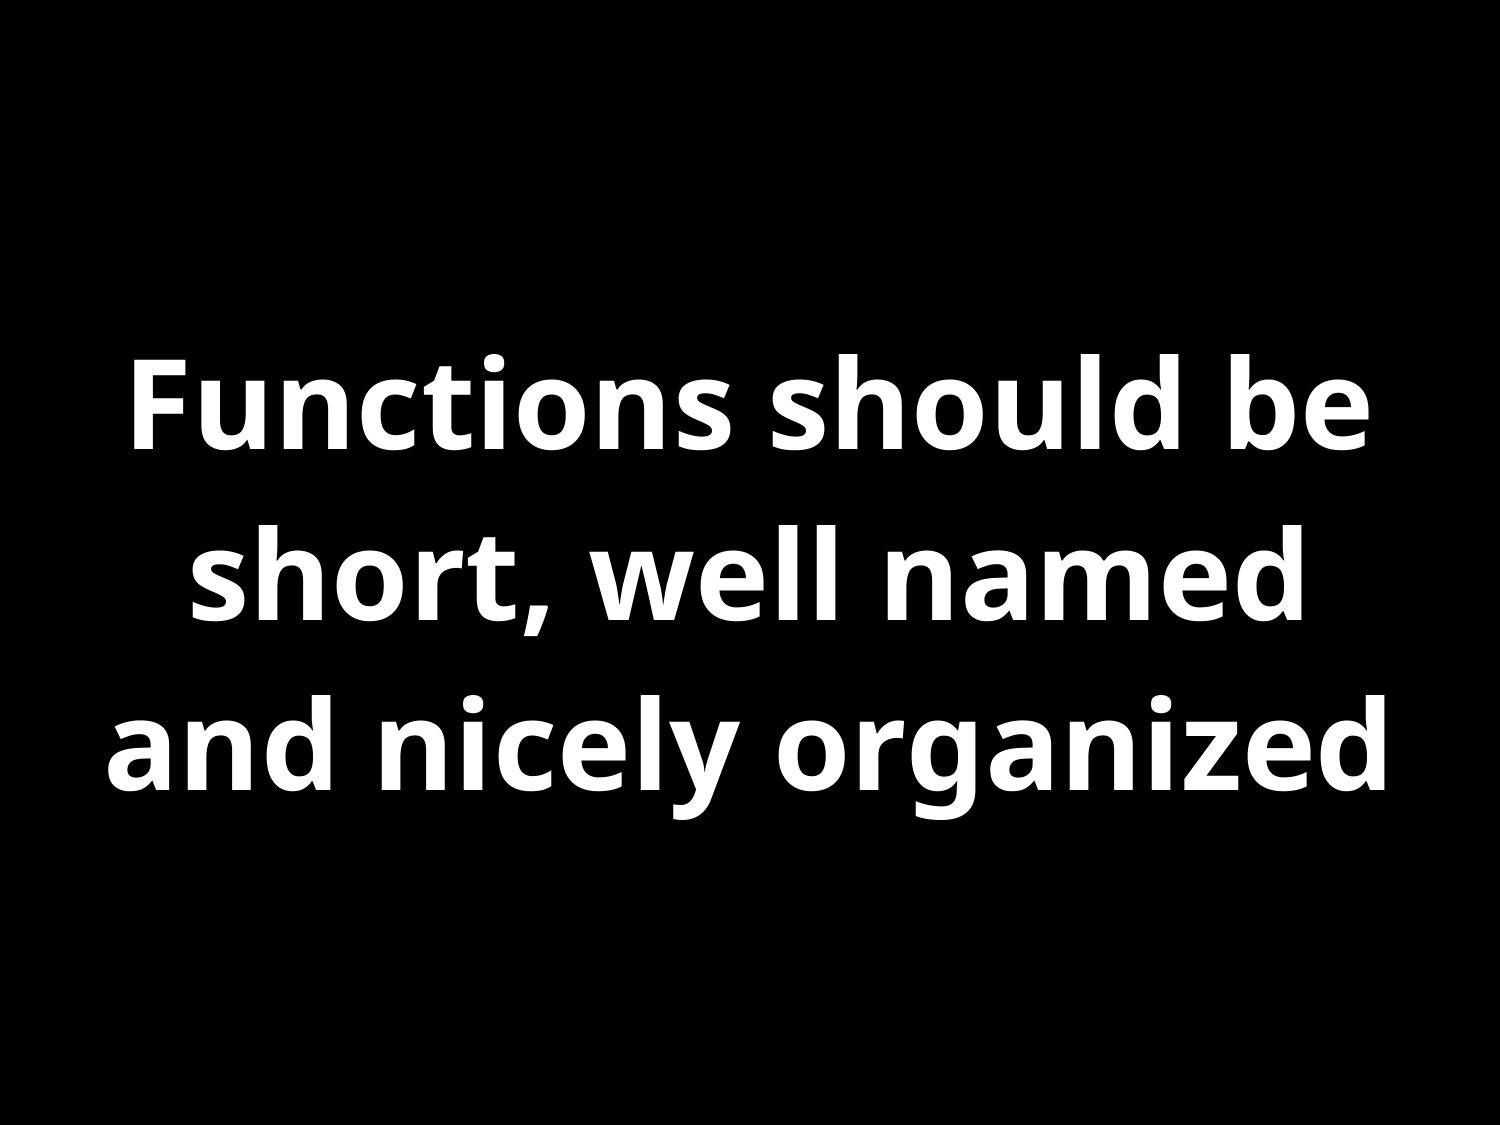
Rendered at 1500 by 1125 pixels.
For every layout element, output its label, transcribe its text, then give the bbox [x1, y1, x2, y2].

title Functions should be short, well named and nicely organized [75, 44, 1425, 1099]
